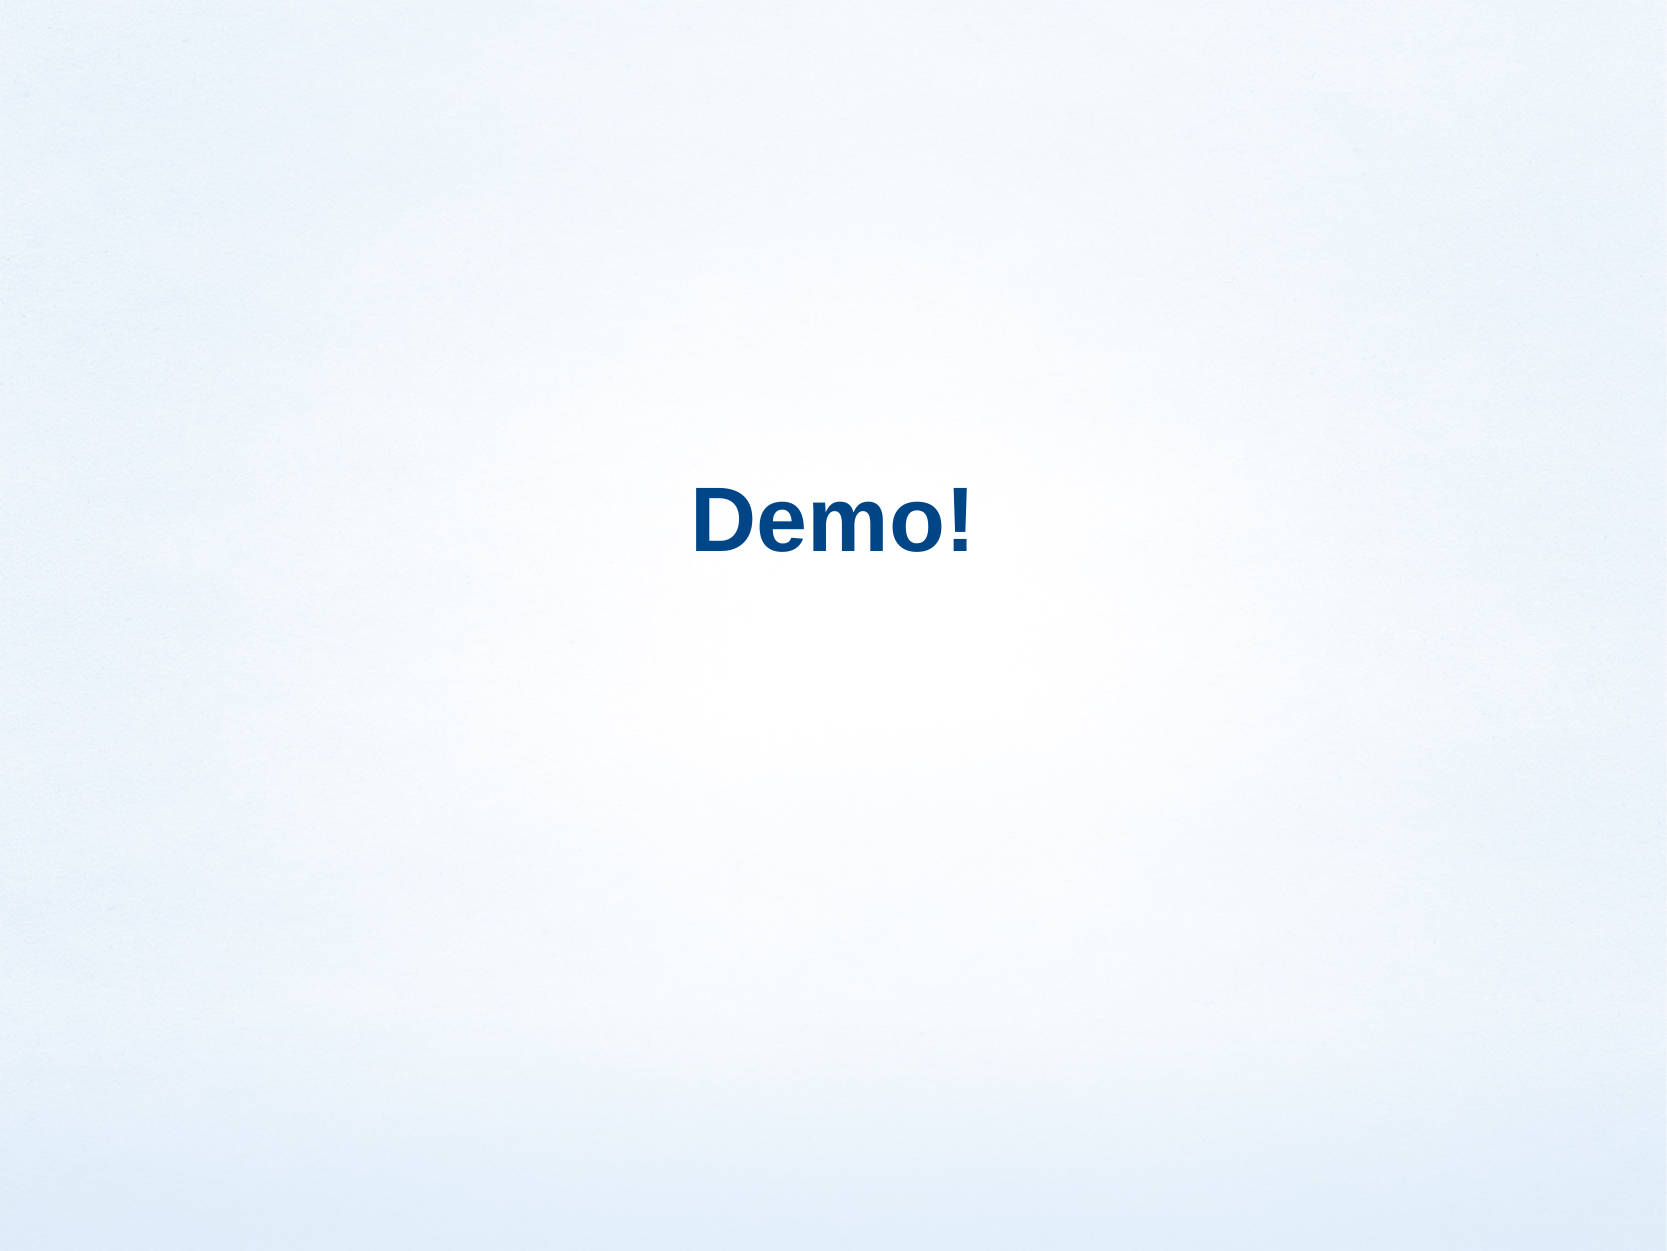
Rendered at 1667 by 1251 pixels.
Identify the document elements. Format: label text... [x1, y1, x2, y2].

title Demo! [140, 460, 1527, 571]
picture [0, 0, 1667, 1251]
